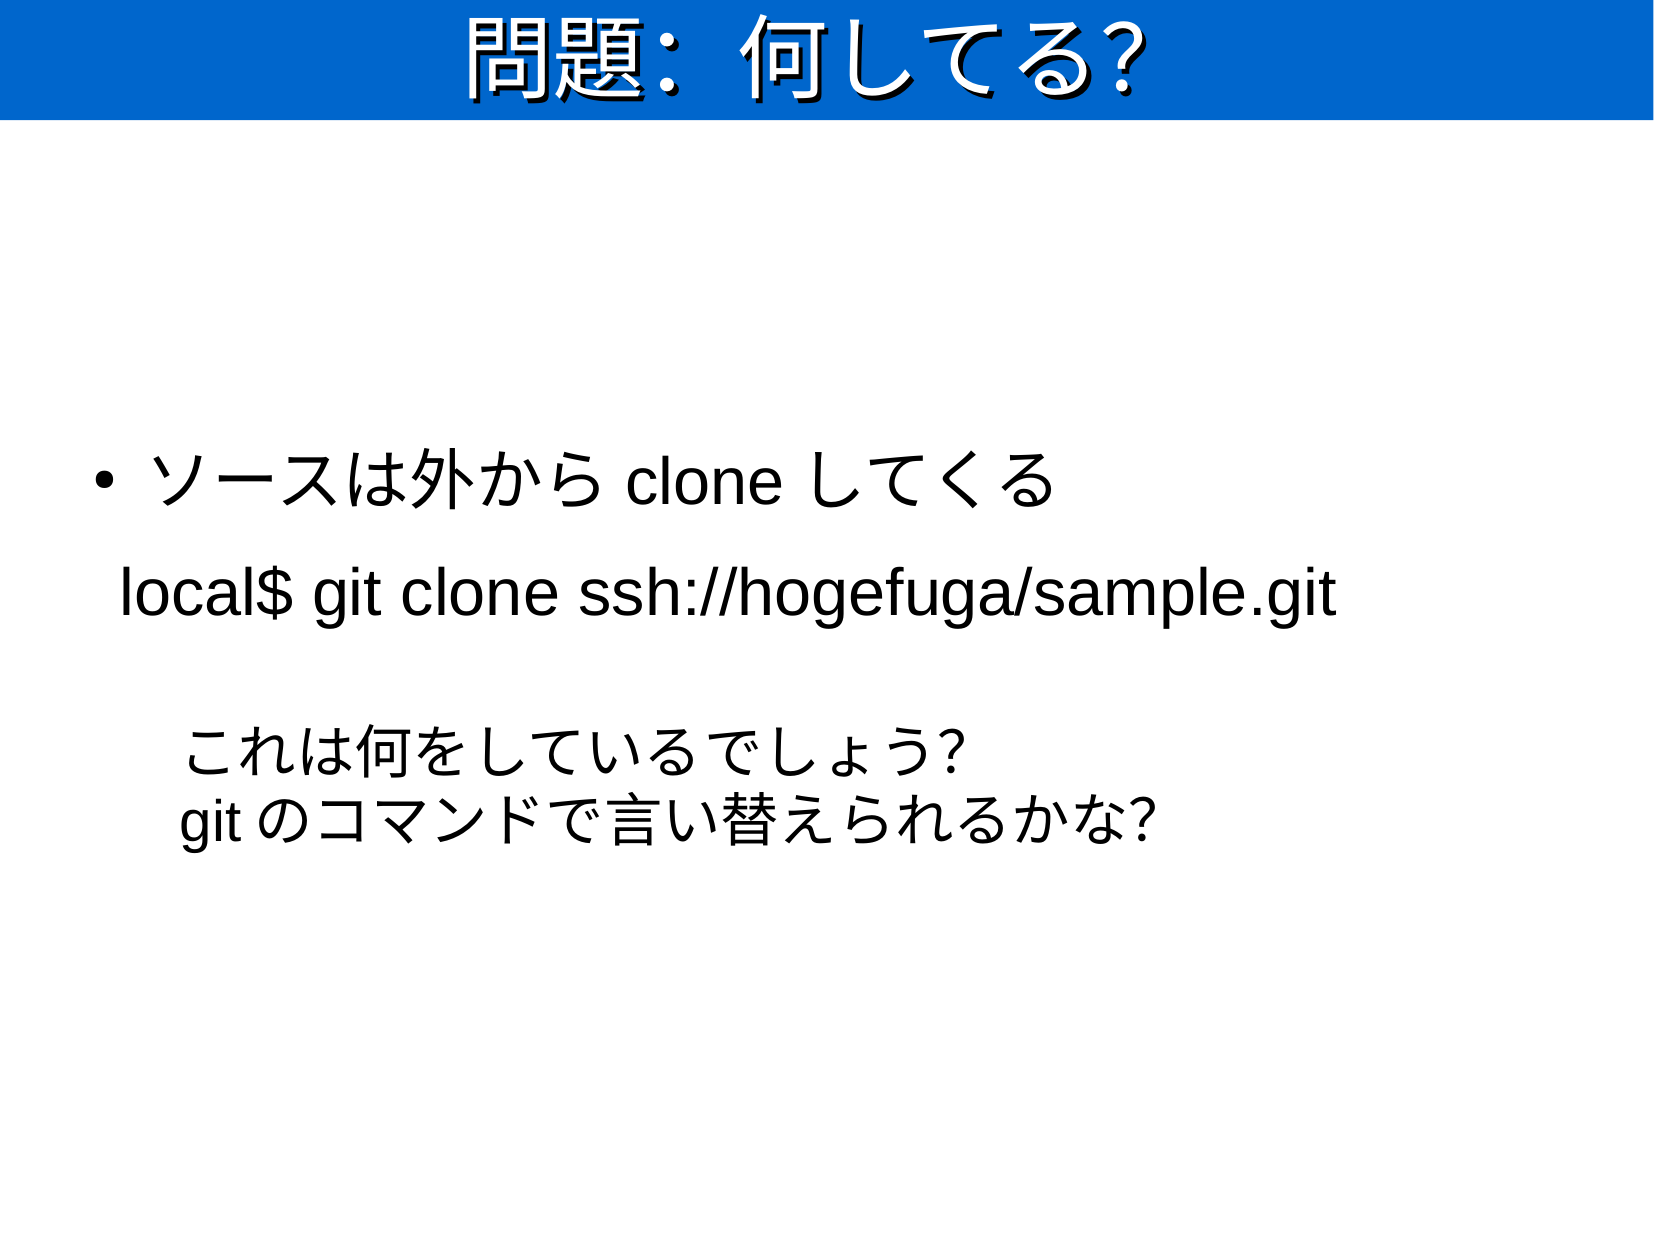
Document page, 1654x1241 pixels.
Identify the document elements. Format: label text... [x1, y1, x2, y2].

text_box local$ git clone ssh://hogefuga/sample.git [105, 547, 1411, 638]
text_box これは何をしている でしょう？ gitのコマンドで言い替えられるかな？ [165, 712, 1261, 863]
list ソースは外からcloneしてくる [75, 442, 1576, 1162]
title 問題：何してる？ [0, 0, 1654, 121]
